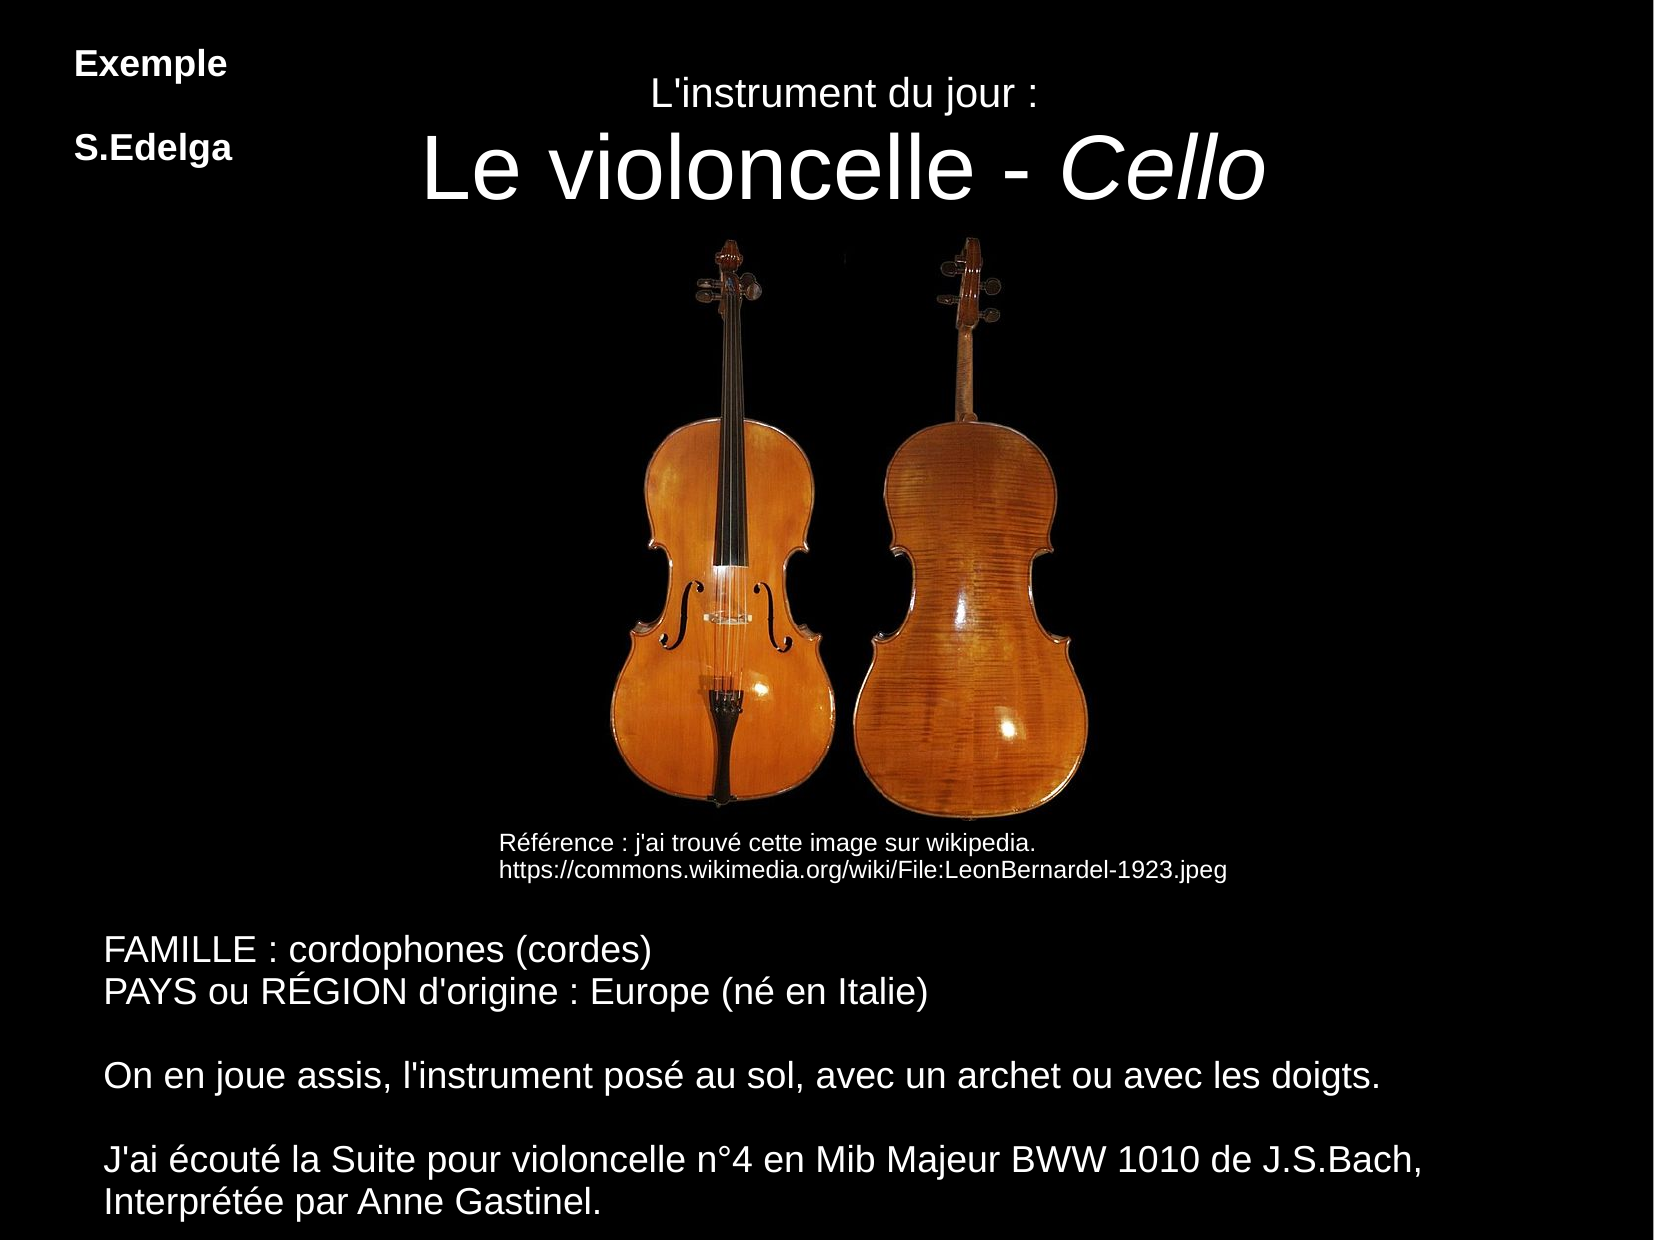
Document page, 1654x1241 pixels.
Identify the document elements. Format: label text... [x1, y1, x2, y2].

text_box Exemple S.Edelga [59, 35, 248, 180]
text_box [566, 224, 1111, 820]
title L'instrument du jour : Le violoncelle - Cello [401, 40, 1288, 249]
text_box Référence : j'ai trouvé cette image sur wikipedia. https://commons.wikimedia.org/wiki/File:LeonBernardel-1923.jpeg [484, 820, 1252, 892]
text_box FAMILLE : cordophones (cordes) PAYS ou RÉGION d'origine : Europe (né en Italie) On en joue assis, l'instrument posé au sol, avec un archet ou avec les doigts. J'ai écouté la Suite pour violoncelle n°4 en Mib Majeur BWW 1010 de J.S.Bach, Interprétée par Anne Gastinel. [88, 921, 1471, 1231]
picture [594, 230, 1099, 821]
